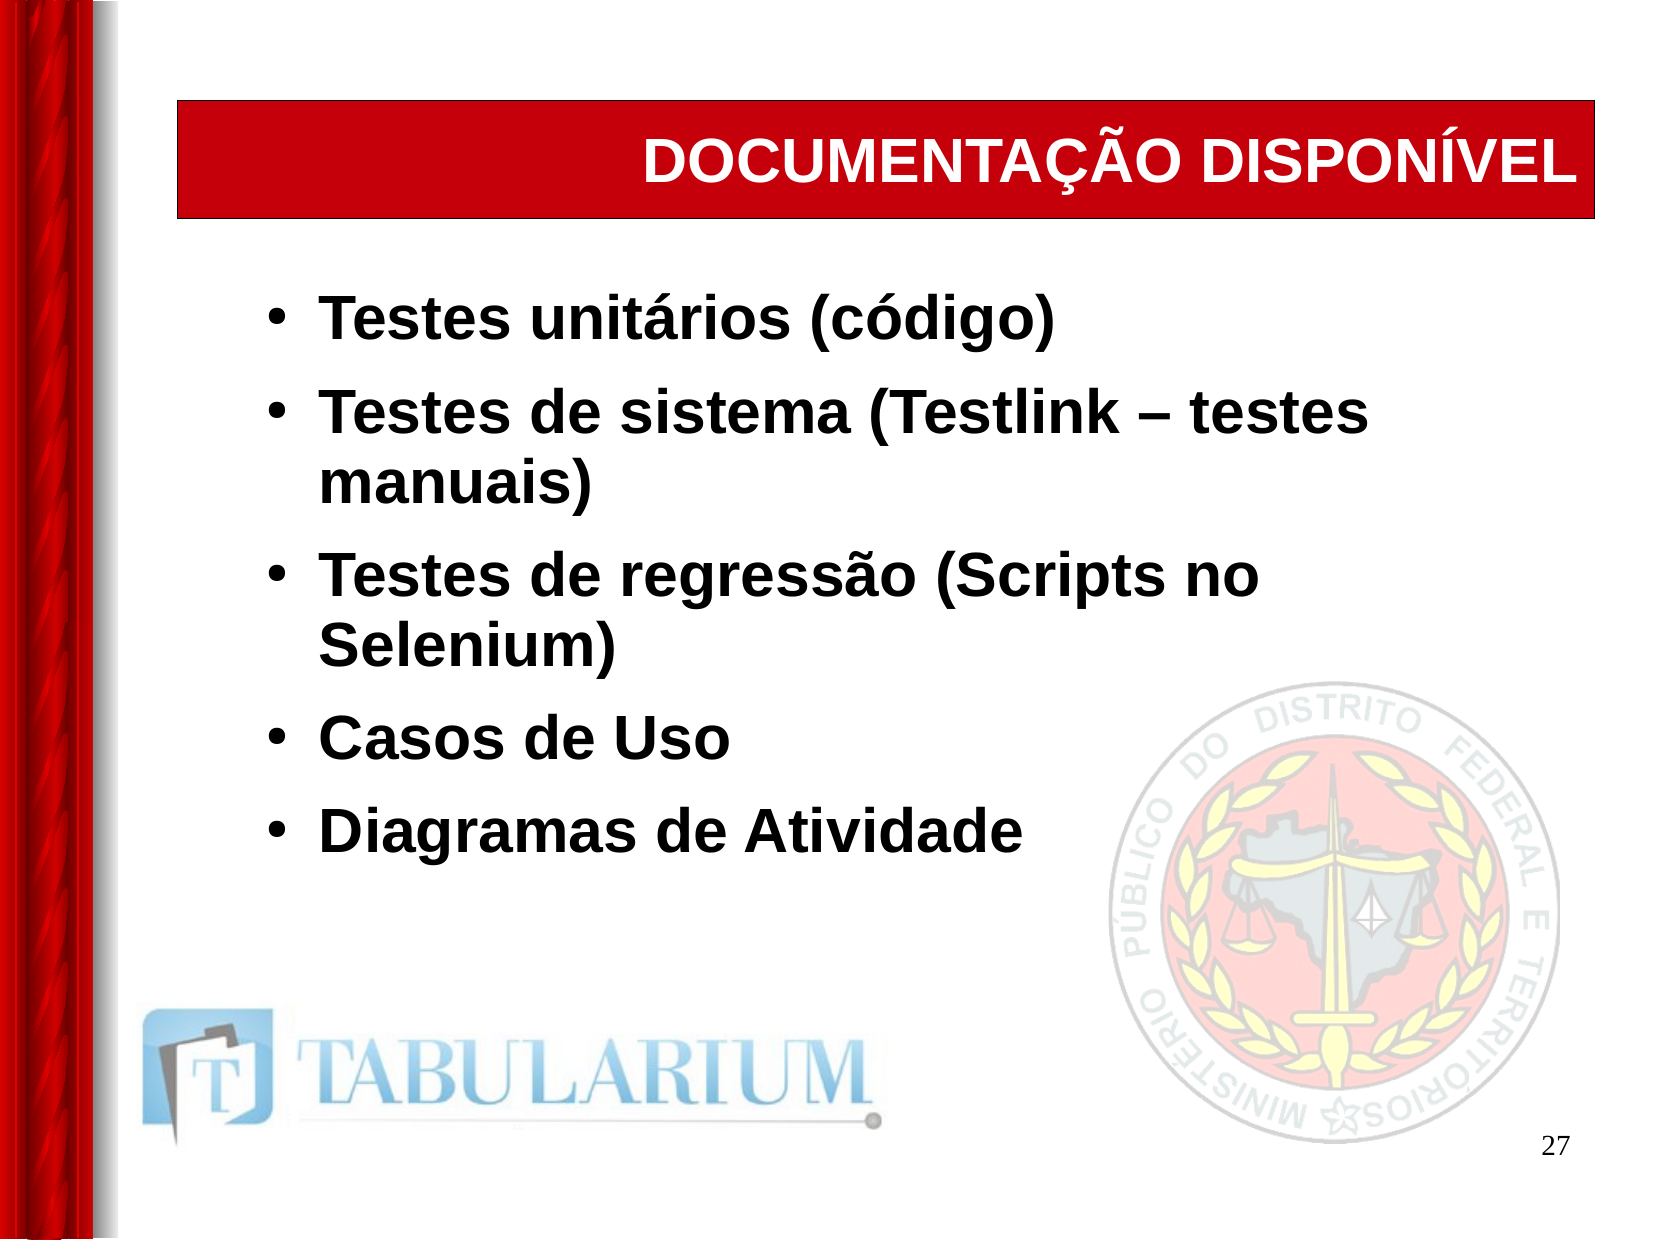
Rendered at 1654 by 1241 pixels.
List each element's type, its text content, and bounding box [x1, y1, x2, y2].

list Testes unitários (código) Testes de sistema (Testlink – testes manuais) Testes de regressão (Scripts no Selenium) Casos de Uso Diagramas de Atividade [177, 283, 1565, 1170]
text_box DOCUMENTAÇÃO DISPONÍVEL [206, 118, 1595, 205]
